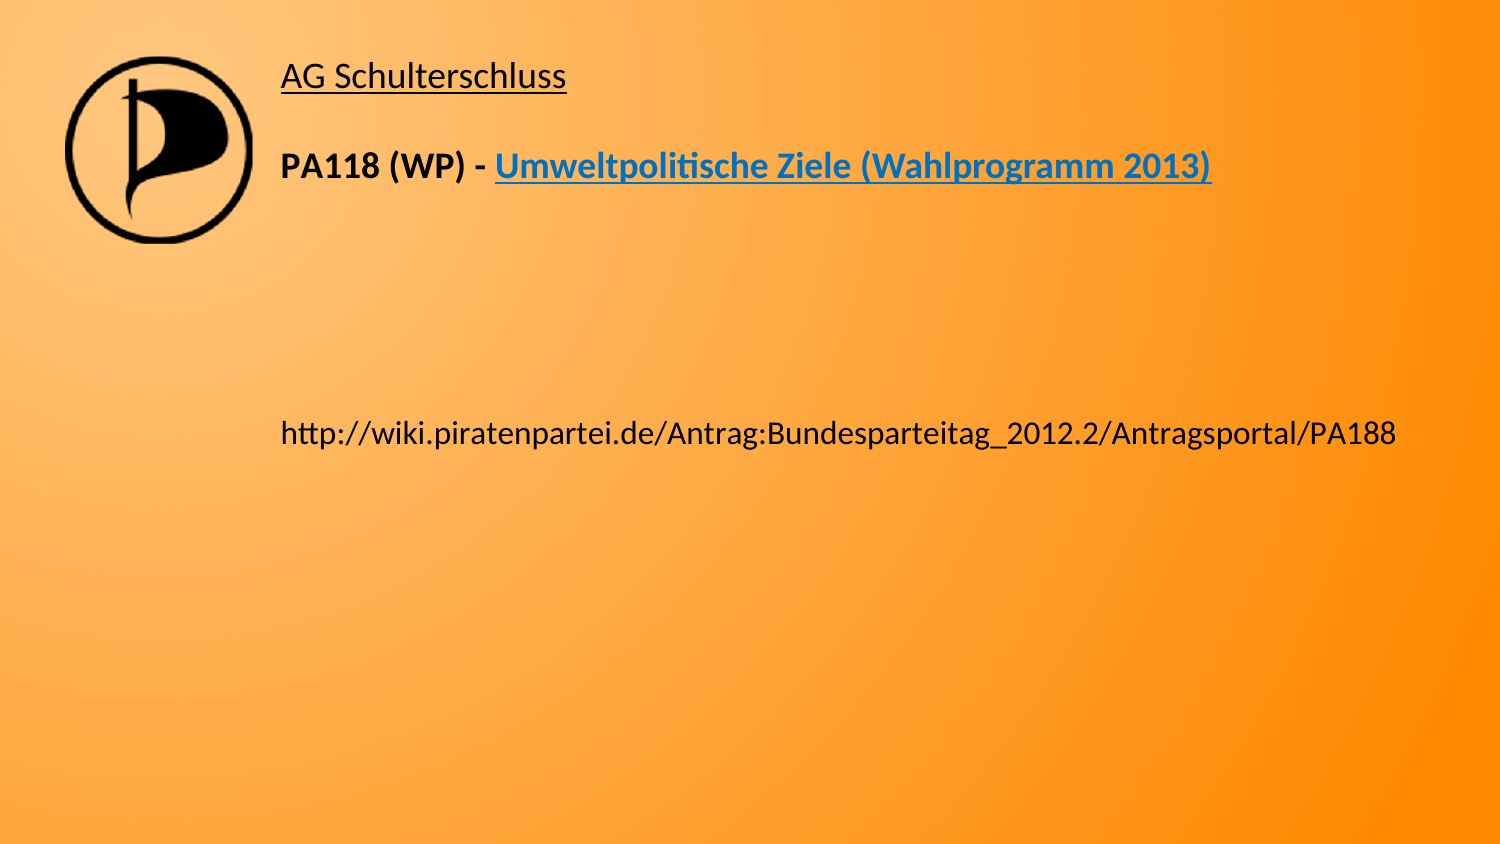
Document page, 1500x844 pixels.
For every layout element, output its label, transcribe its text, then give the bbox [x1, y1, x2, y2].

text_box AG Schulterschluss PA118 (WP) - Umweltpolitische Ziele (Wahlprogramm 2013) http://wiki.piratenpartei.de/Antrag:Bundesparteitag_2012.2/Antragsportal/PA188 [265, 43, 1500, 775]
picture [0, 0, 1500, 844]
